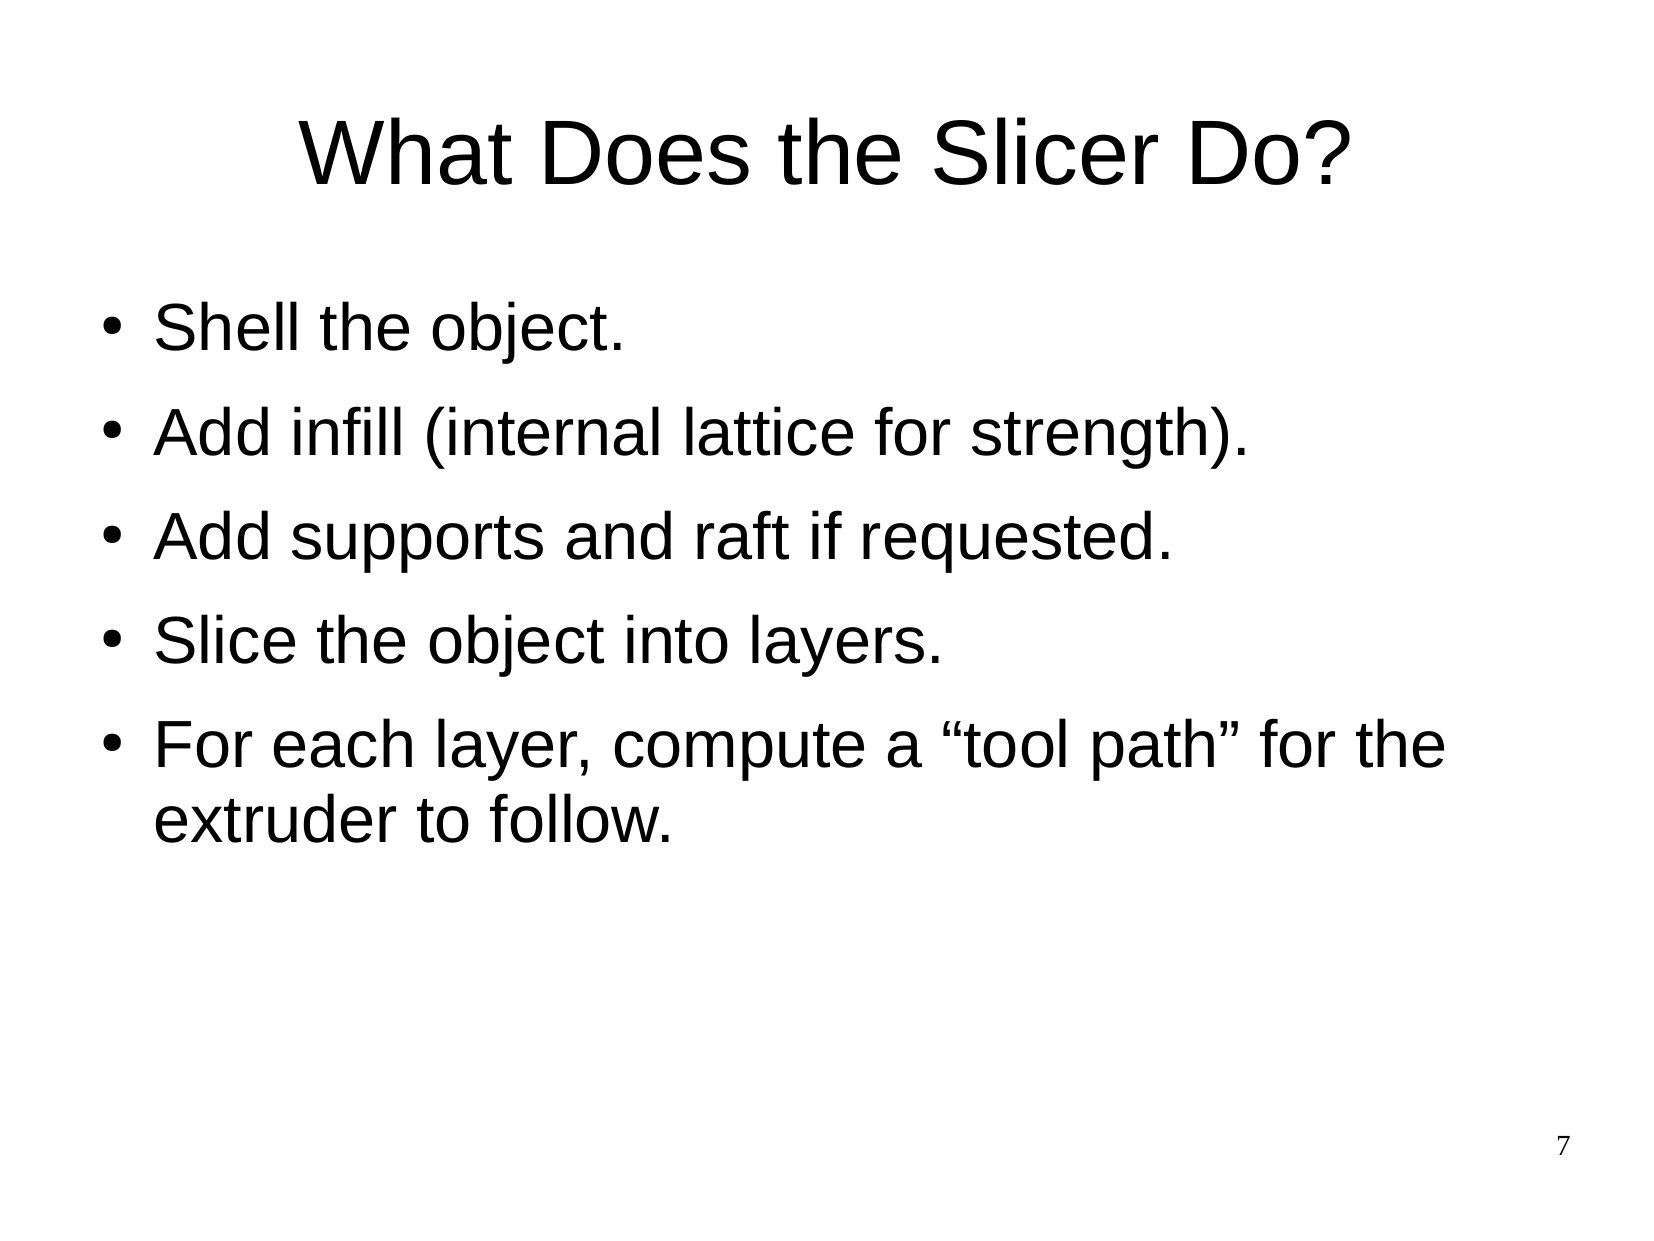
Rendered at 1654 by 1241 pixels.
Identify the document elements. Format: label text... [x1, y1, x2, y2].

list Shell the object. Add infill (internal lattice for strength). Add supports and raft if requested. Slice the object into layers. For each layer, compute a “tool path” for the extruder to follow. [82, 290, 1538, 1010]
title What Does the Slicer Do? [82, 49, 1571, 257]
